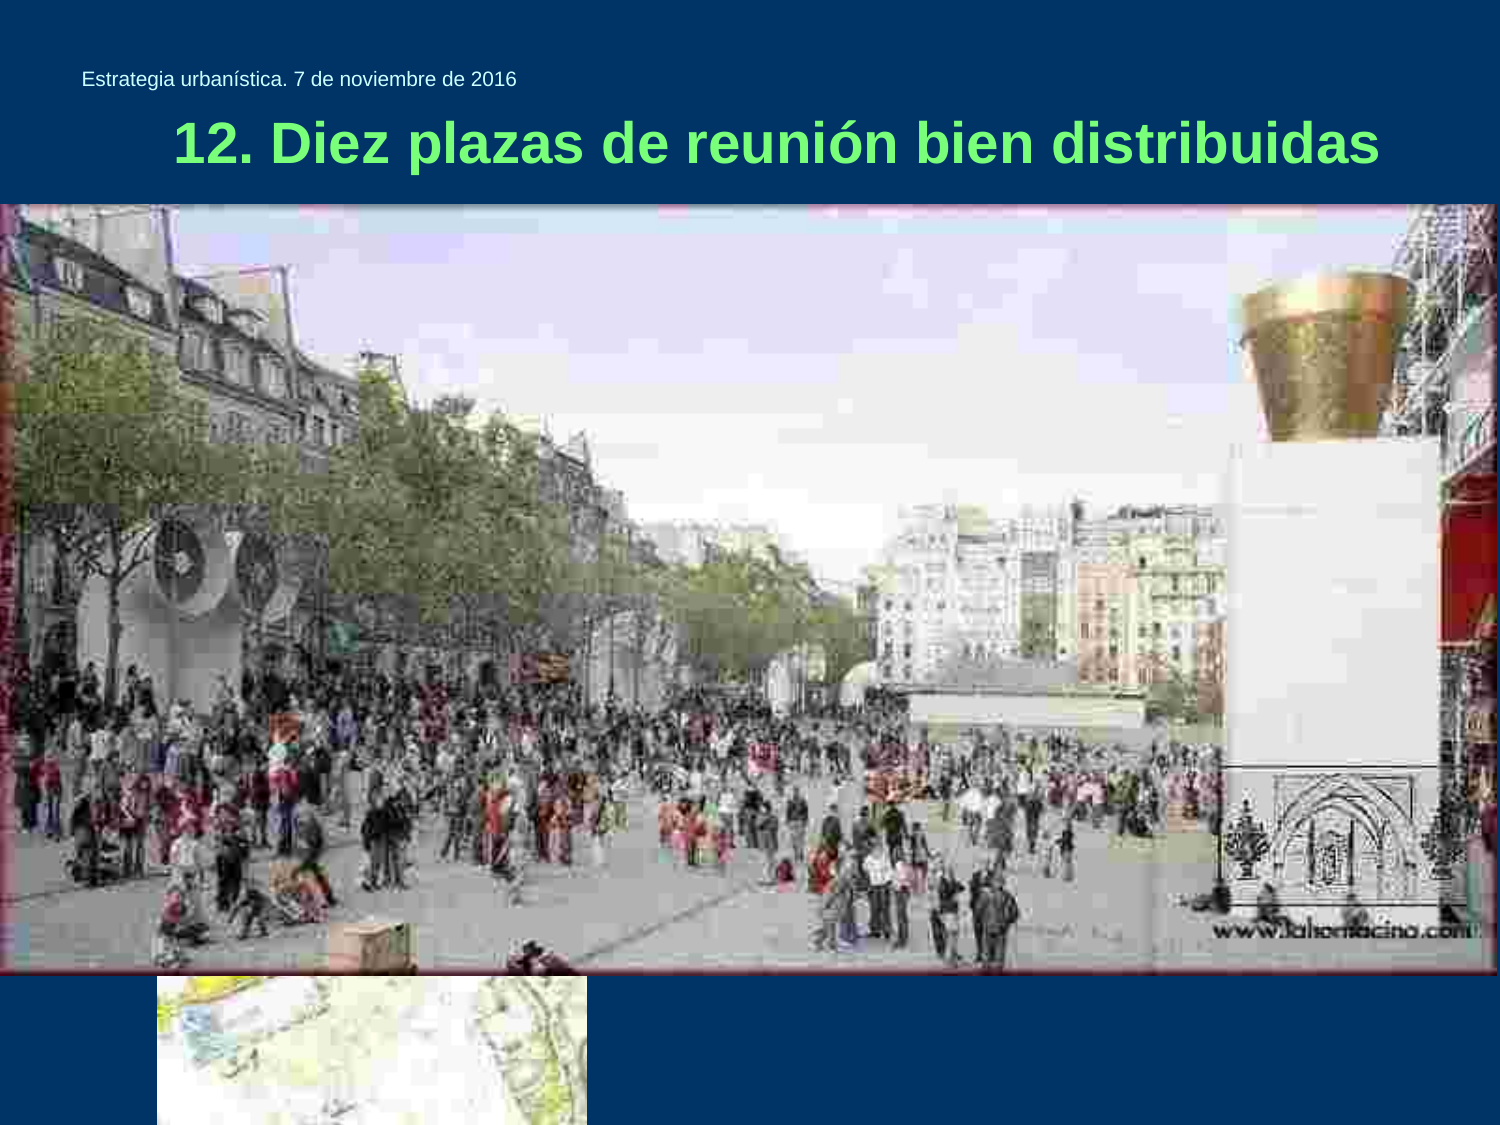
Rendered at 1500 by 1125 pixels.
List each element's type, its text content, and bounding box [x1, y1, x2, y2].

picture [0, 204, 1497, 1125]
text_box 12. Diez plazas de reunión bien distribuidas [158, 98, 1398, 183]
text_box Estrategia urbanística. 7 de noviembre de 2016 [66, 57, 532, 98]
